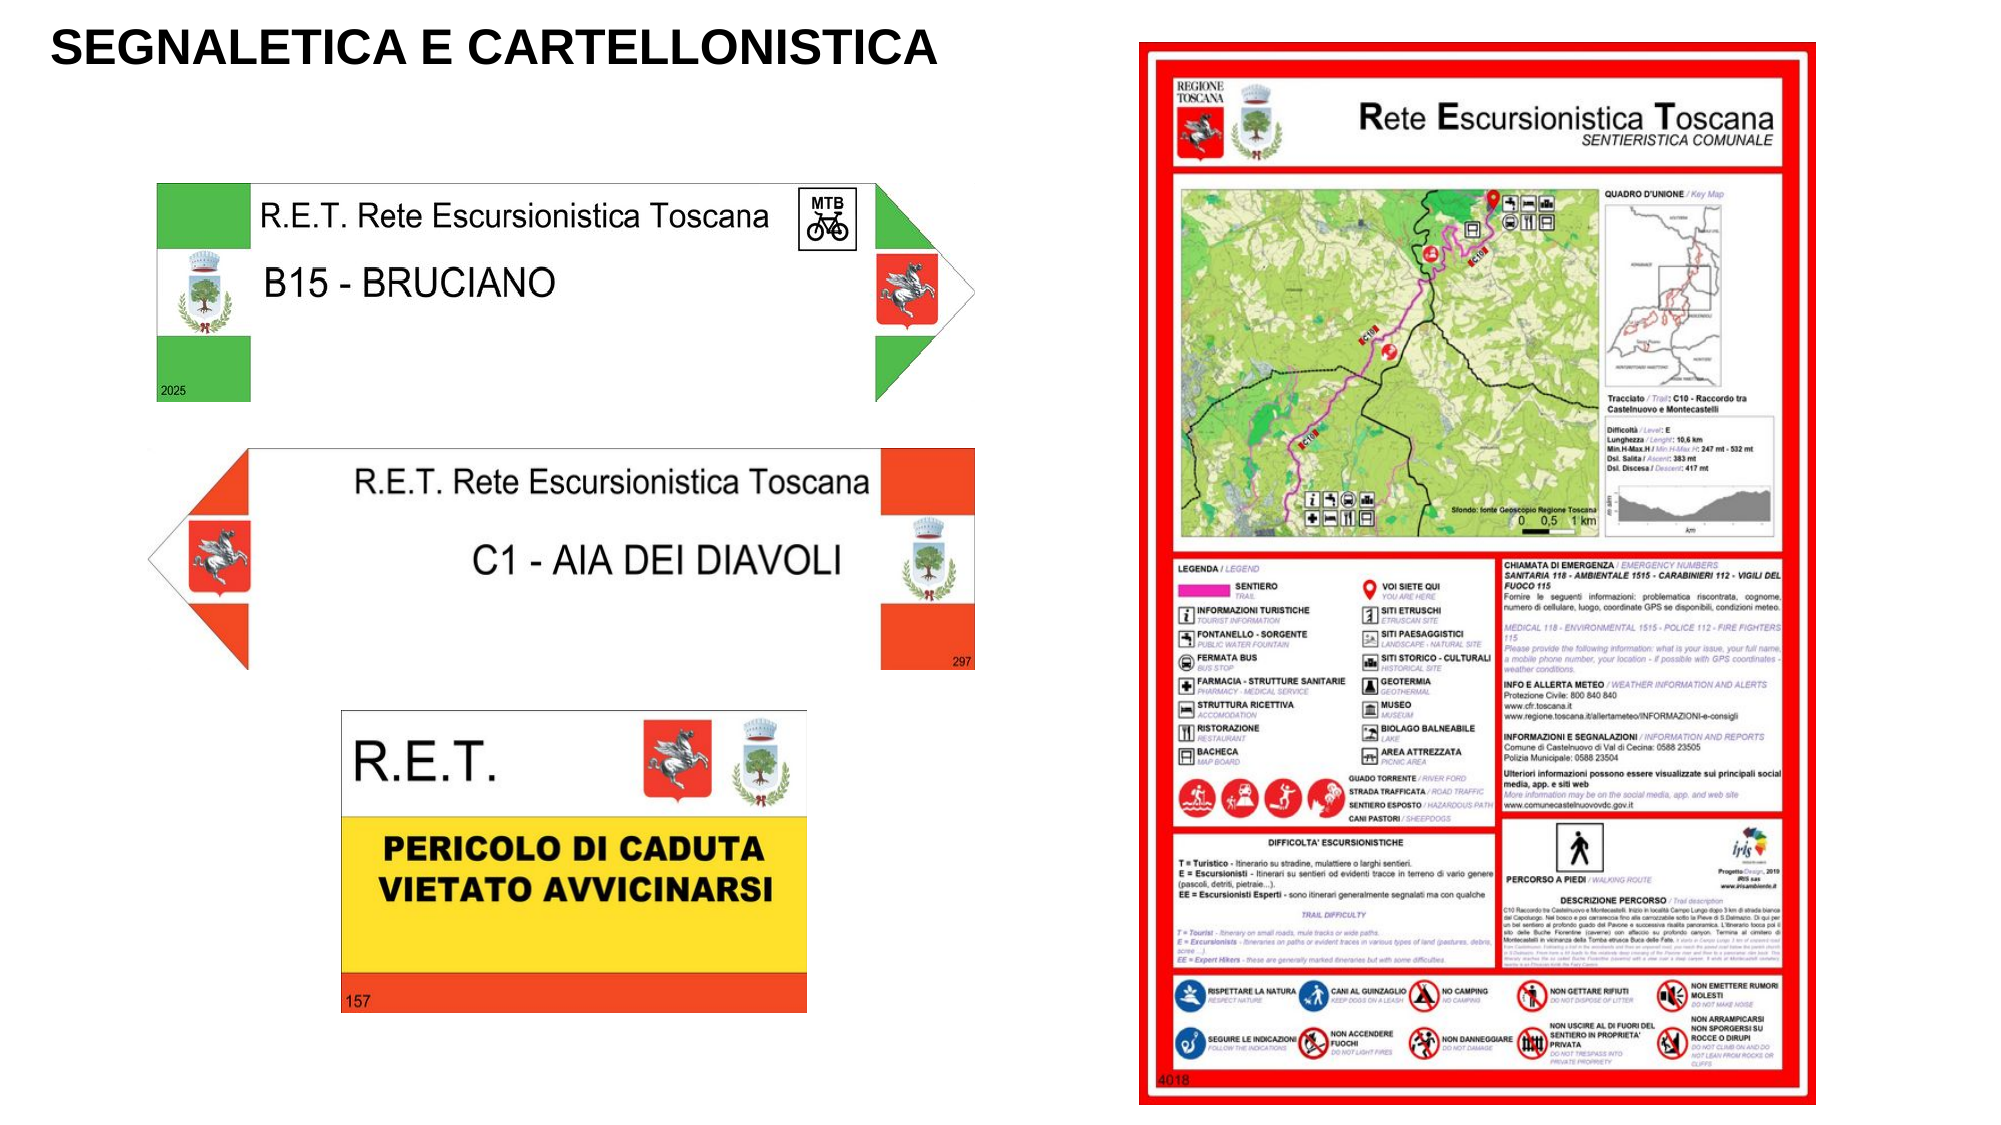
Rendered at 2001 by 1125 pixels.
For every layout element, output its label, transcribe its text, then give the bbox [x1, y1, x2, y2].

picture [147, 448, 975, 670]
picture [156, 183, 975, 402]
text_box SEGNALETICA E CARTELLONISTICA [29, 12, 960, 89]
picture [341, 710, 807, 1013]
picture [1139, 42, 1816, 1105]
